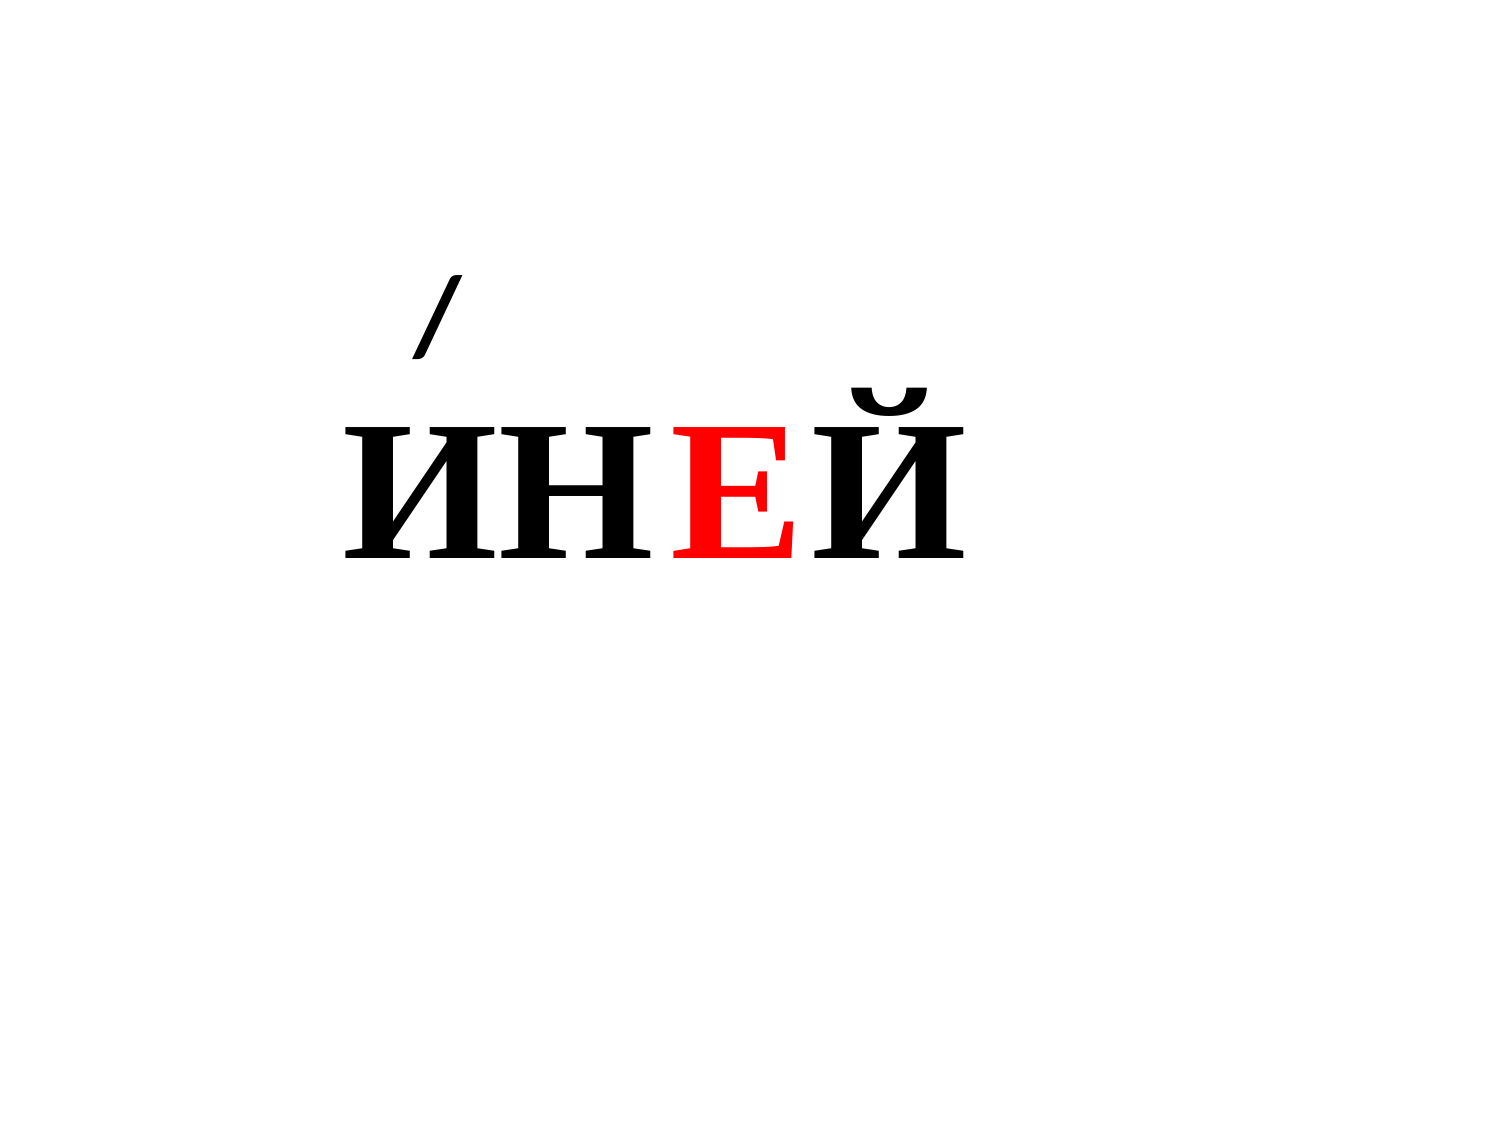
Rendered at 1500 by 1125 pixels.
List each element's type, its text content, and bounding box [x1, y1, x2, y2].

text_box Е [656, 351, 821, 607]
text_box ИН [328, 351, 692, 847]
text_box Й [821, 351, 1008, 607]
text_box / [398, 234, 504, 385]
text_box Й [821, 435, 831, 550]
